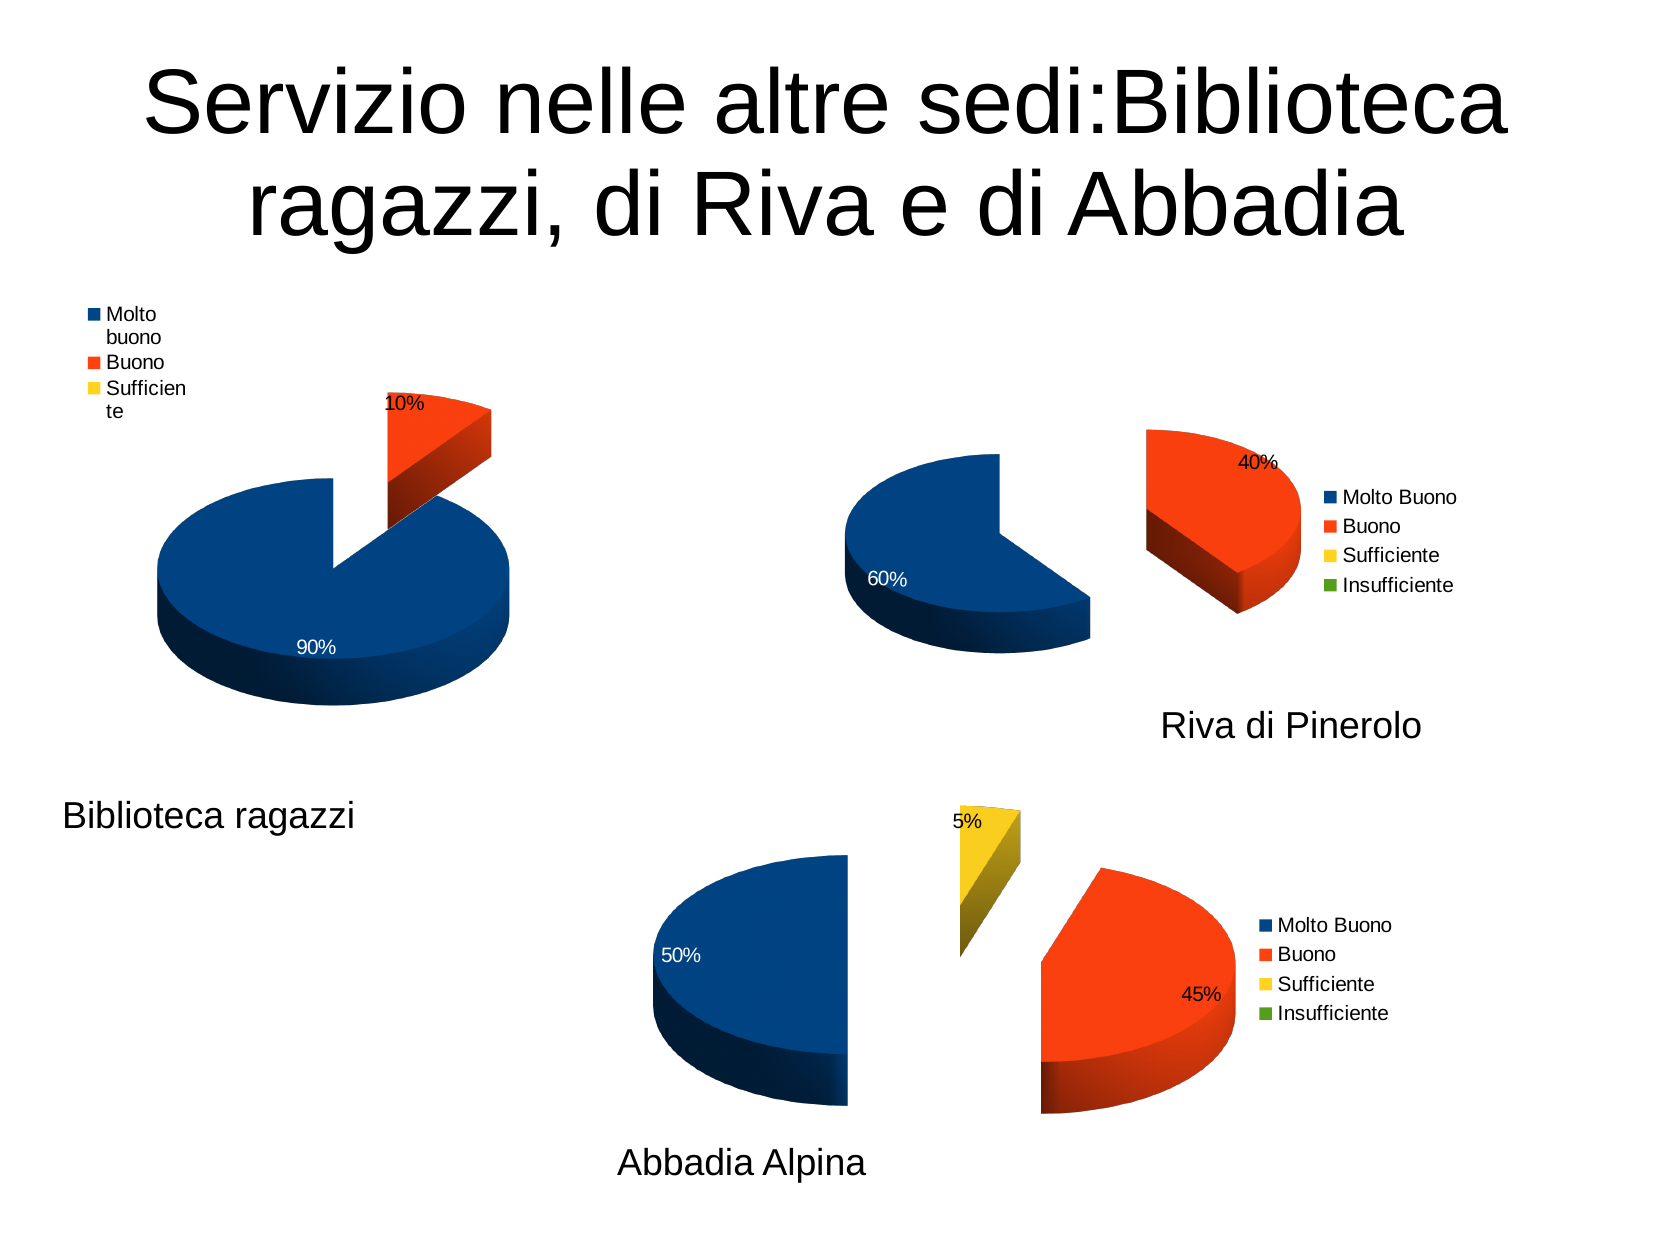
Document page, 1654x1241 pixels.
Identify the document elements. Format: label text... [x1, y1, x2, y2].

text_box Riva di Pinerolo [1145, 696, 1477, 754]
text_box Biblioteca ragazzi [47, 786, 402, 844]
title Servizio nelle altre sedi:Biblioteca ragazzi, di Riva e di Abbadia [82, 49, 1571, 257]
chart [82, 289, 1476, 1189]
text_box Abbadia Alpina [602, 1133, 1063, 1221]
